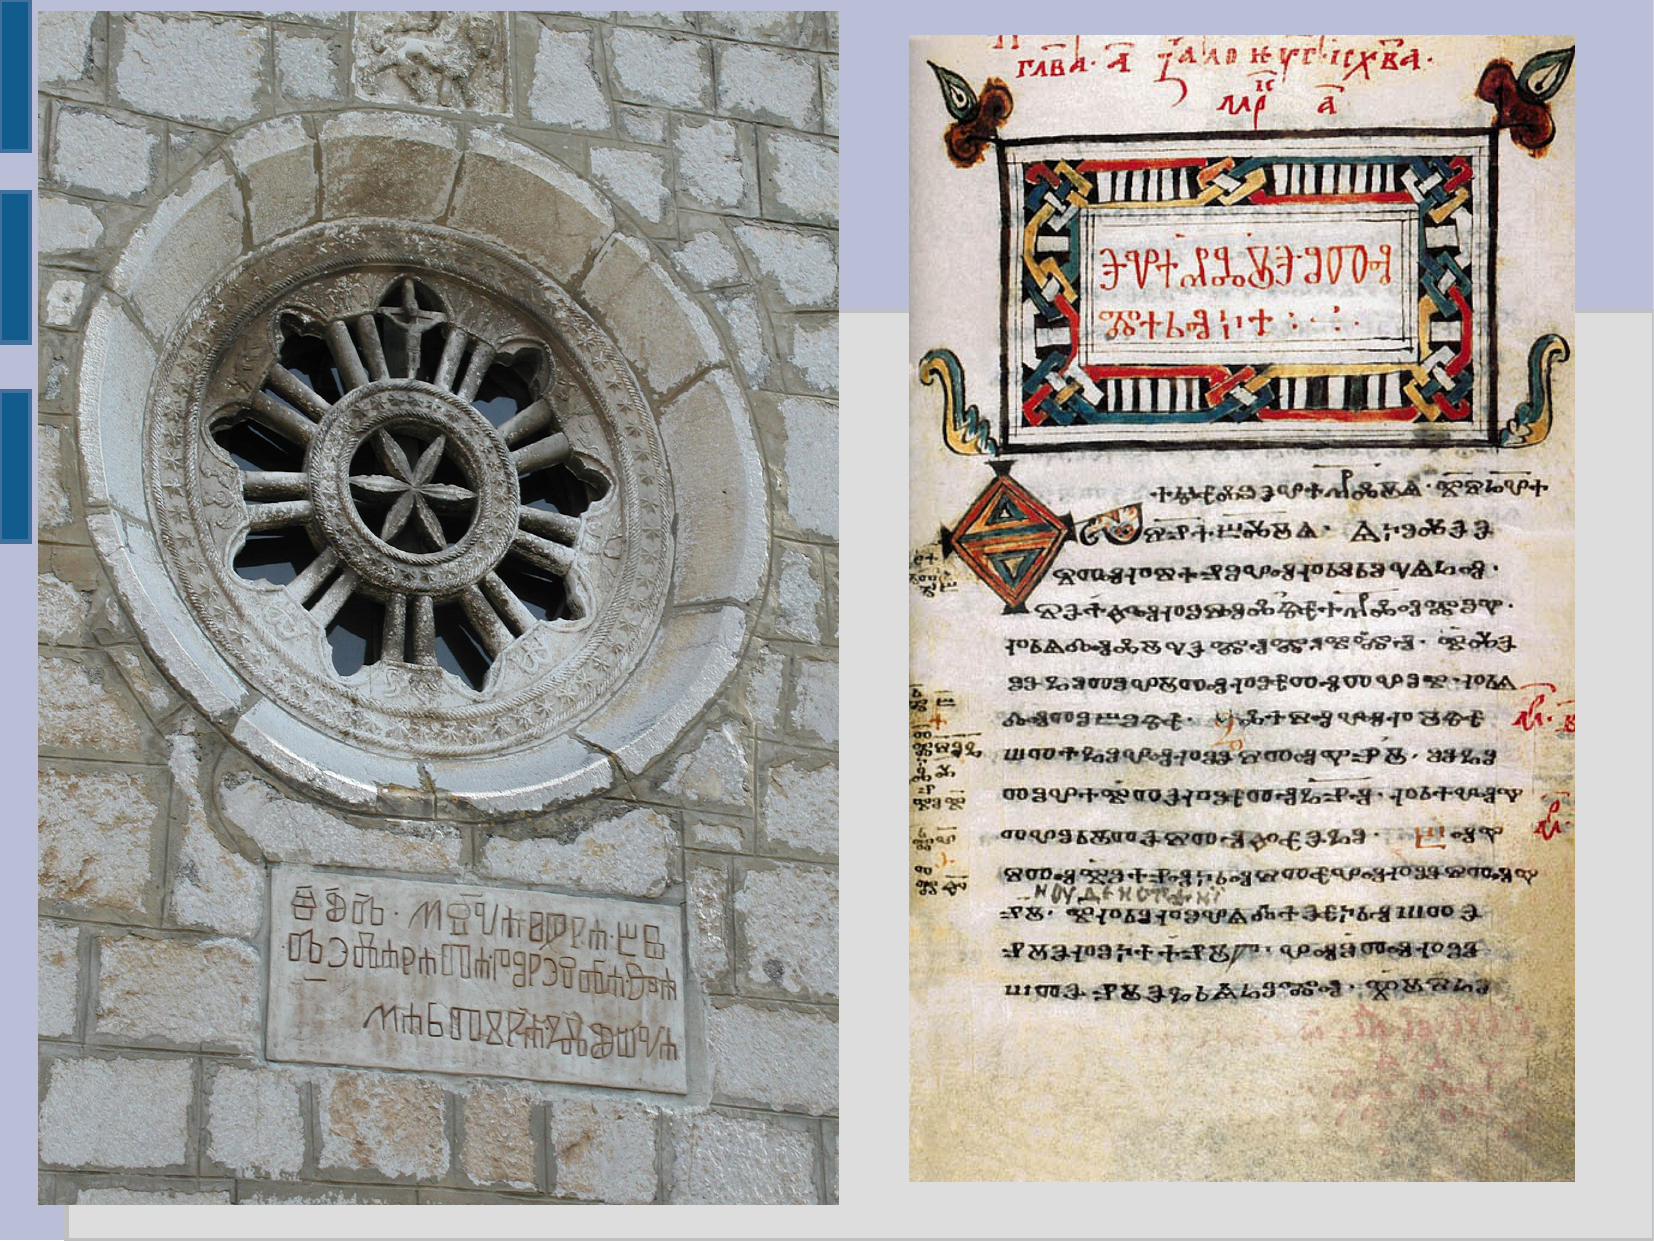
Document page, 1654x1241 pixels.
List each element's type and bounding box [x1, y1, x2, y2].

picture [909, 35, 1575, 1182]
picture [38, 11, 839, 1205]
